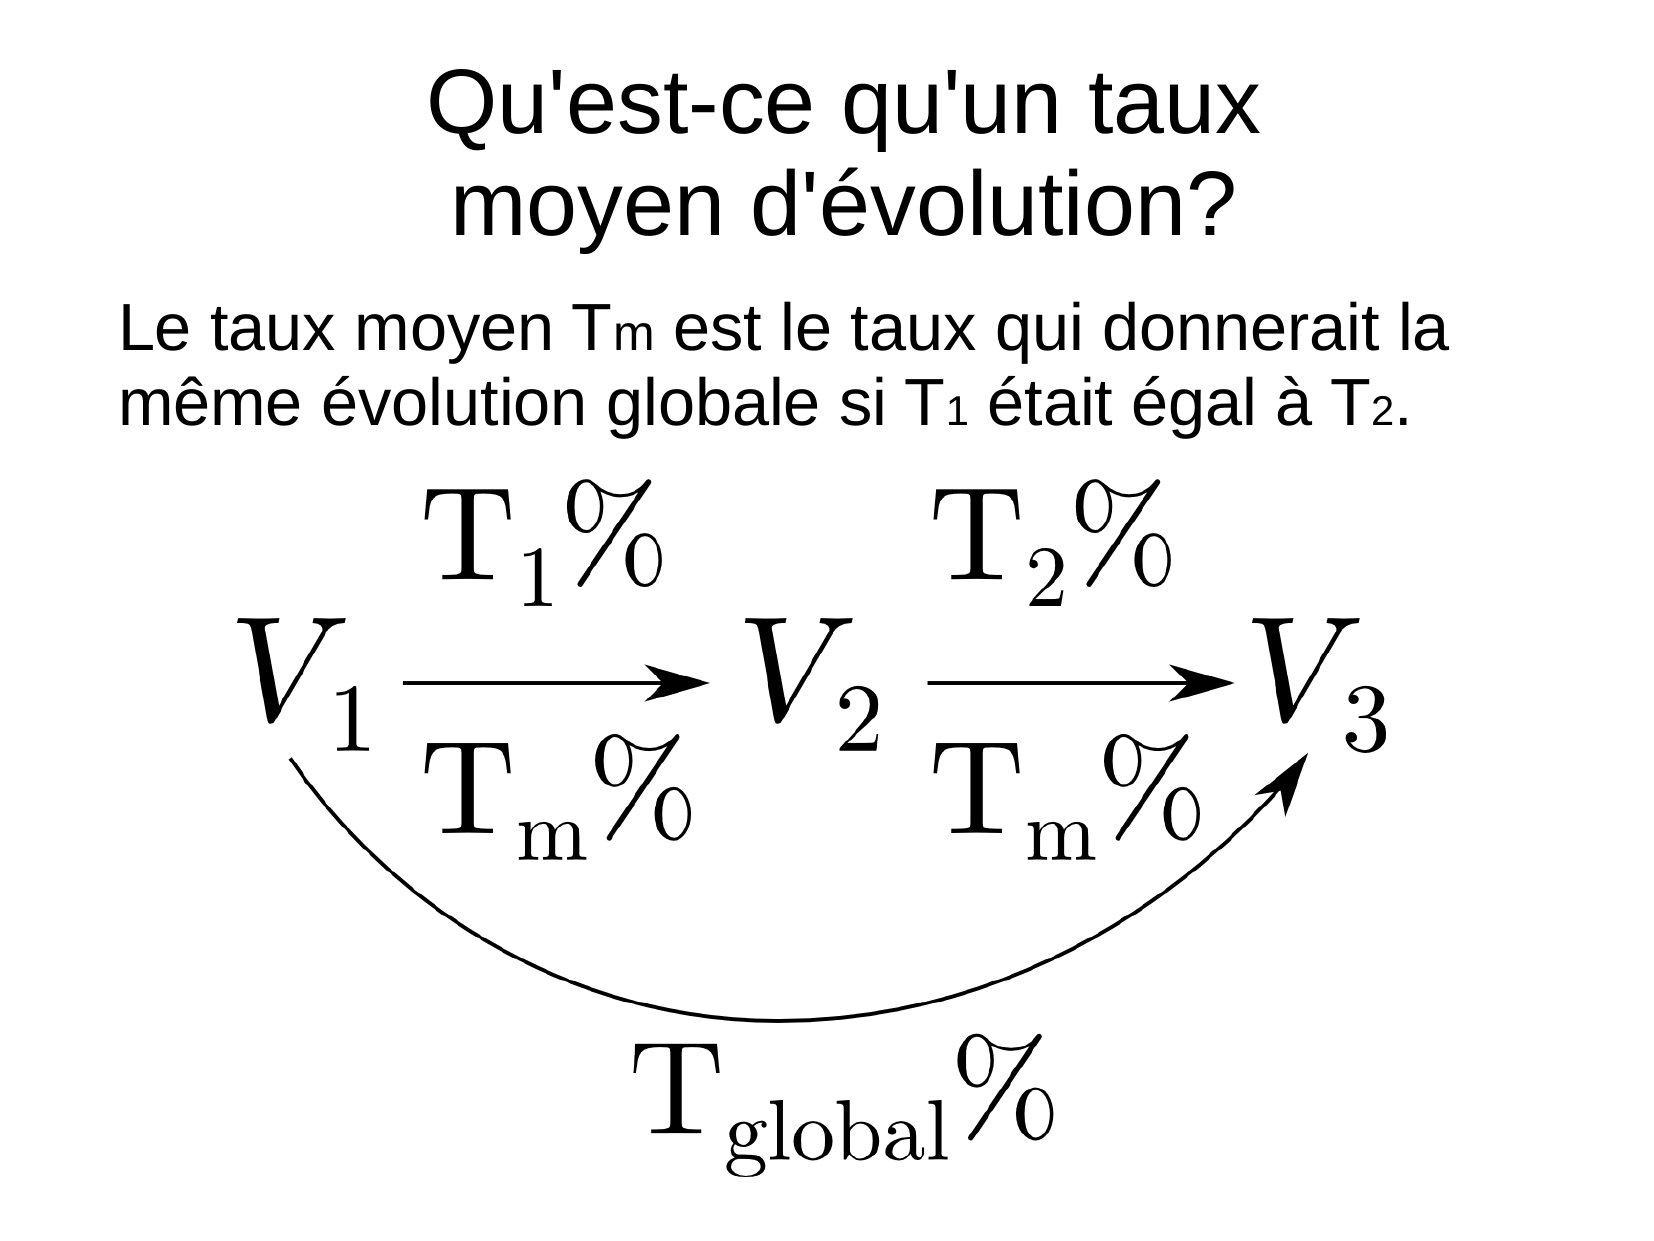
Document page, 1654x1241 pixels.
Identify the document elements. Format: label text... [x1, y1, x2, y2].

title Qu'est-ce qu'un taux moyen d'évolution? [82, 49, 1571, 257]
picture [237, 479, 1386, 1177]
subtitle Le taux moyen Tm est le taux qui donnerait la même évolution globale si T1 était égal à T2. [82, 290, 1571, 1010]
